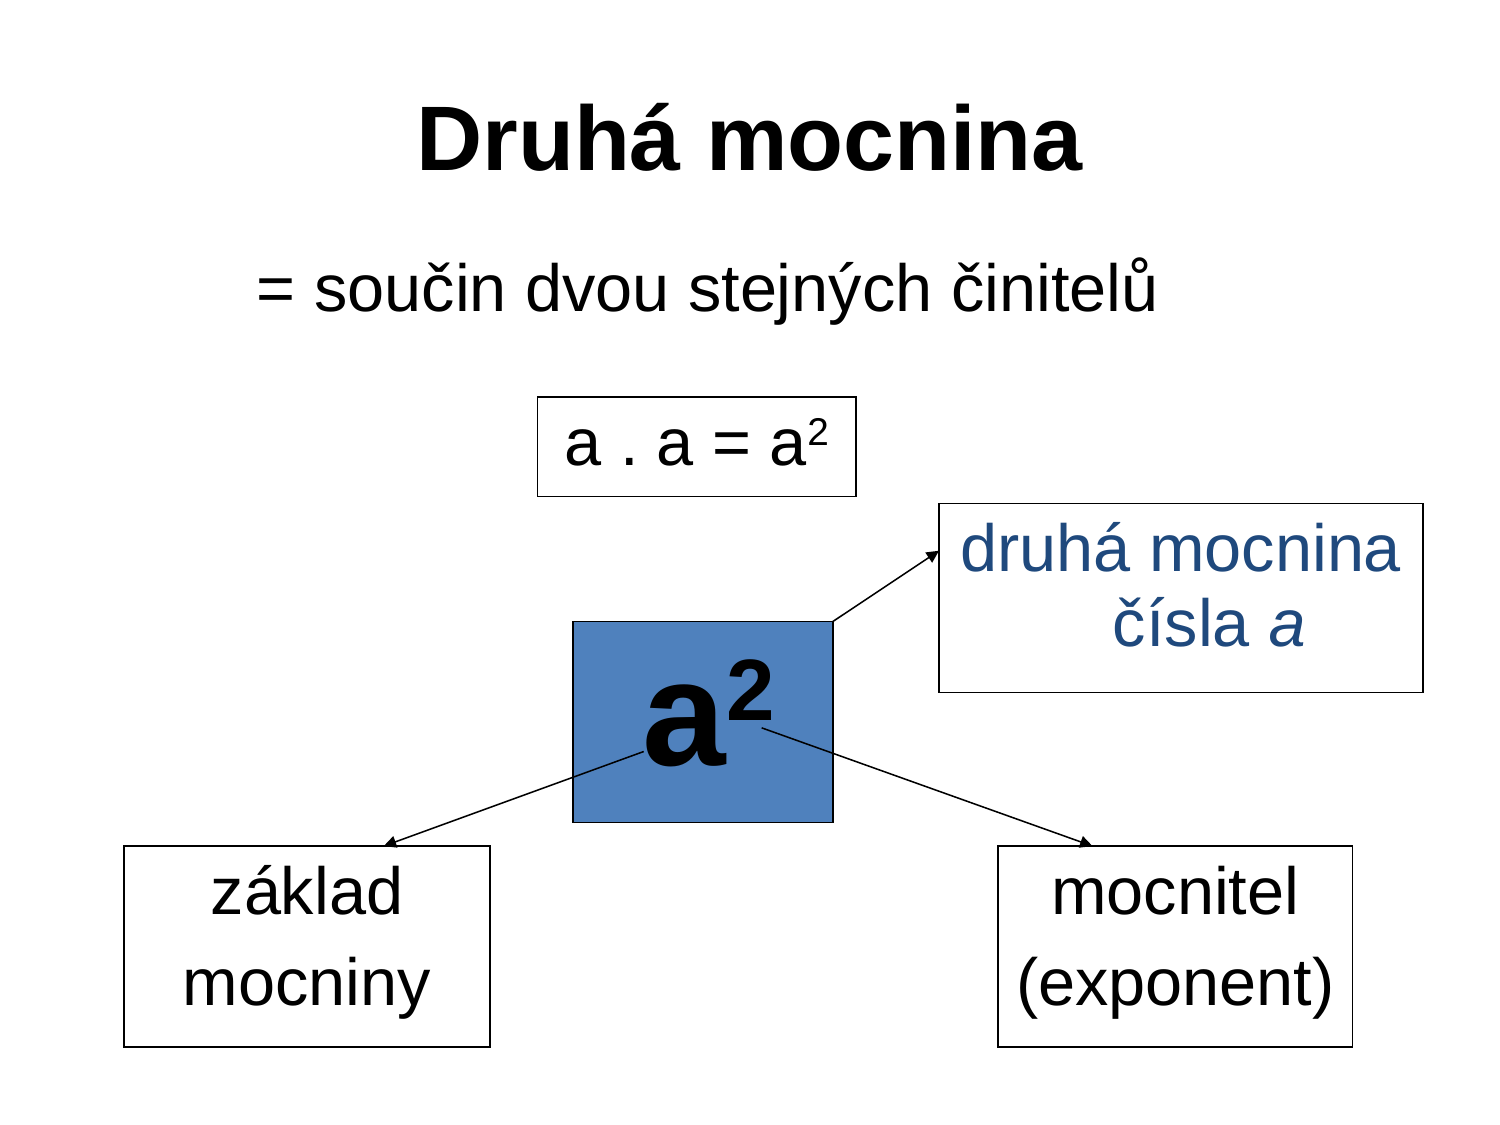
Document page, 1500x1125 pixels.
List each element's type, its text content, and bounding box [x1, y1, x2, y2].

list = součin dvou stejných činitelů [242, 243, 1201, 343]
text_box a . a = a2 [537, 397, 857, 497]
title Druhá mocnina [75, 45, 1426, 233]
text_box druhá mocnina čísla a [939, 503, 1424, 693]
text_box mocnitel (exponent) [998, 846, 1353, 1047]
text_box a2 [549, 621, 868, 823]
text_box základ mocniny [123, 846, 491, 1047]
